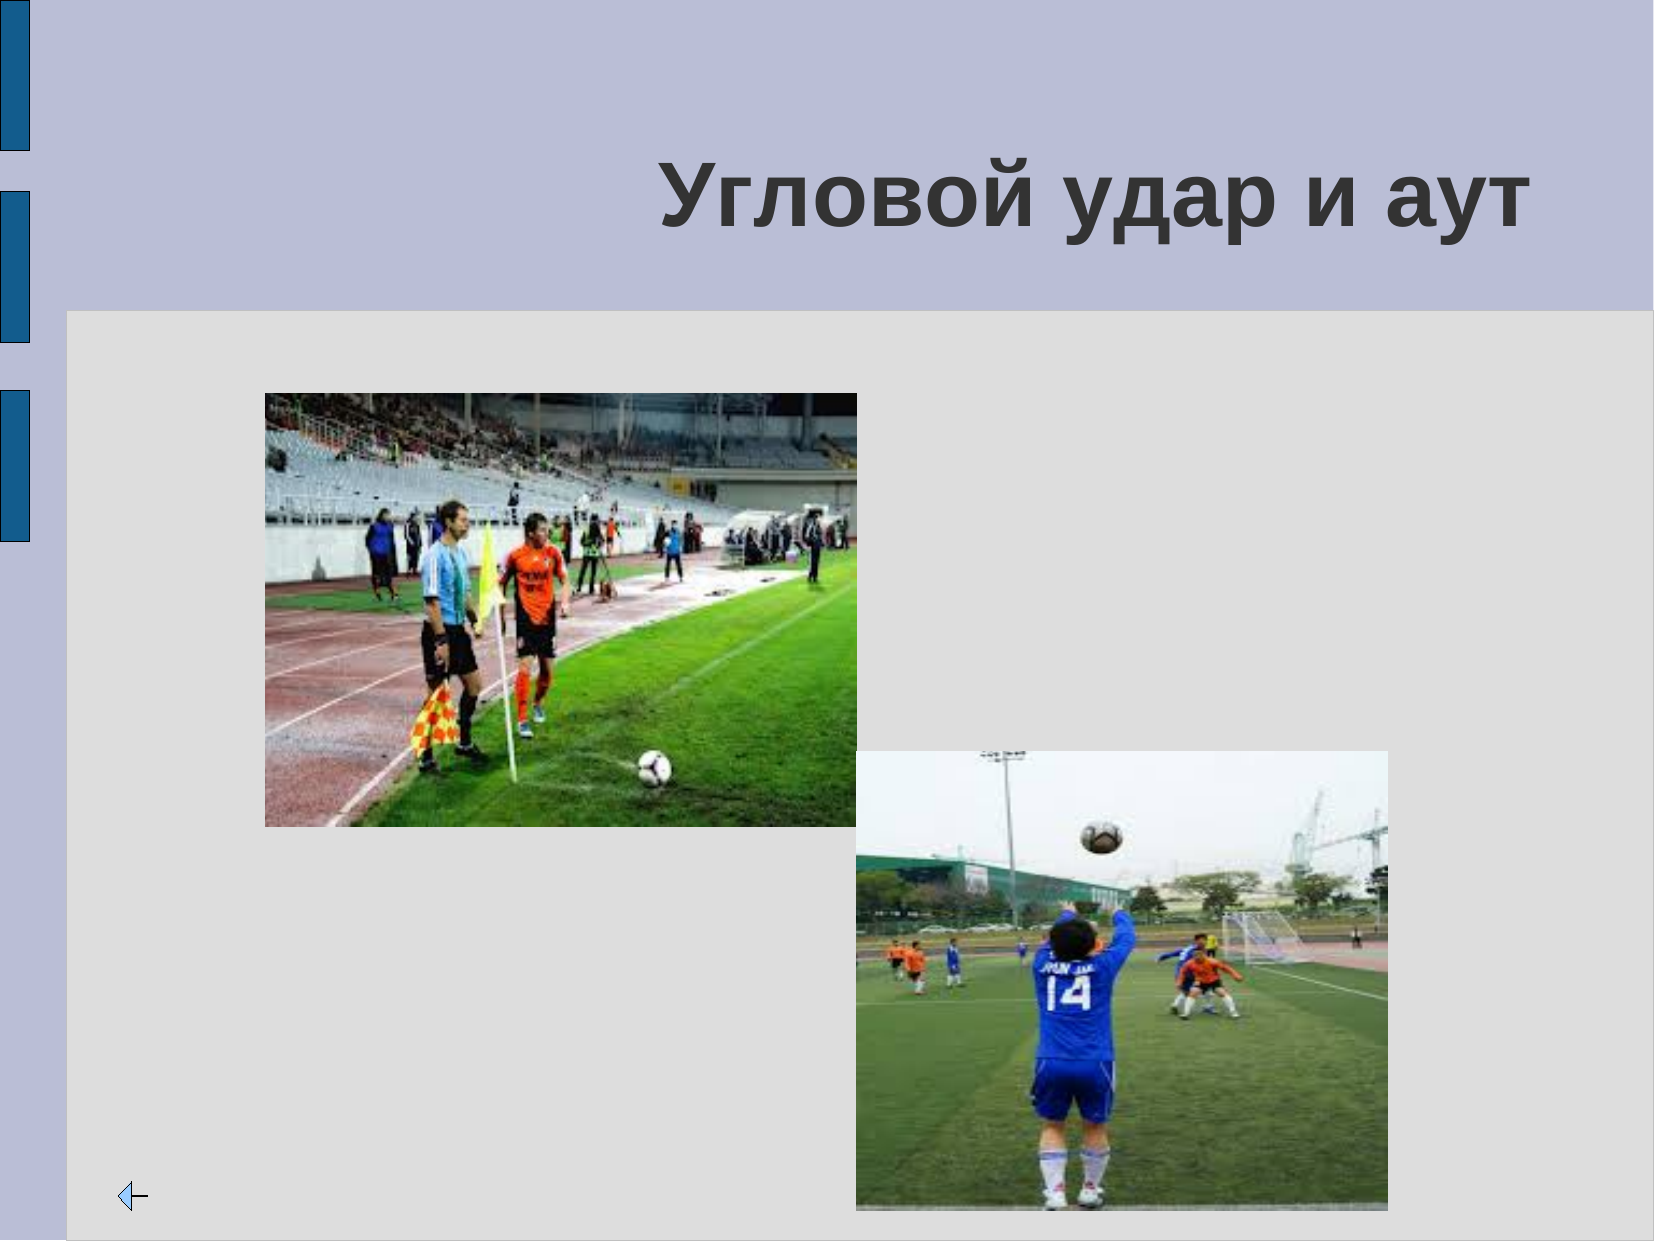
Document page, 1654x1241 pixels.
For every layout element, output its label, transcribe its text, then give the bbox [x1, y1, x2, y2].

picture [265, 393, 1388, 1211]
title Угловой удар и аут [121, 98, 1534, 291]
text_box [118, 1181, 148, 1211]
